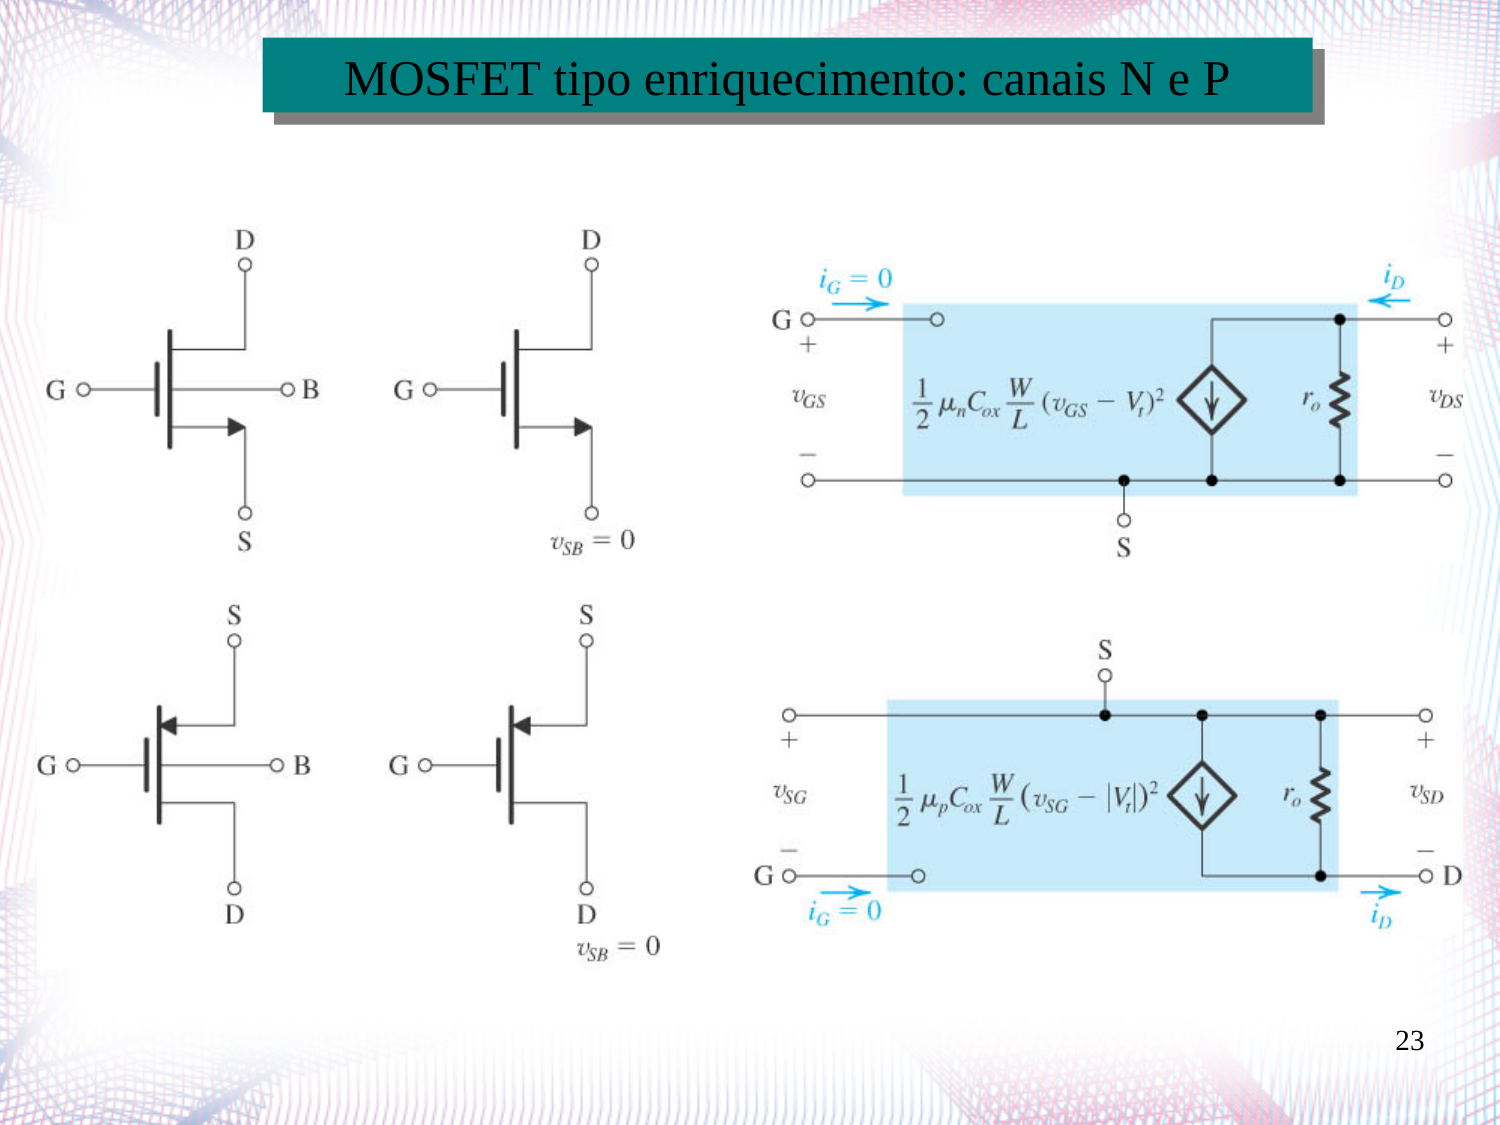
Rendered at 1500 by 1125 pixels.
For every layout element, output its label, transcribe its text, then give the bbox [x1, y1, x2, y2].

picture [0, 0, 1500, 1125]
text_box MOSFET tipo enriquecimento: canais N e P [262, 37, 1313, 113]
